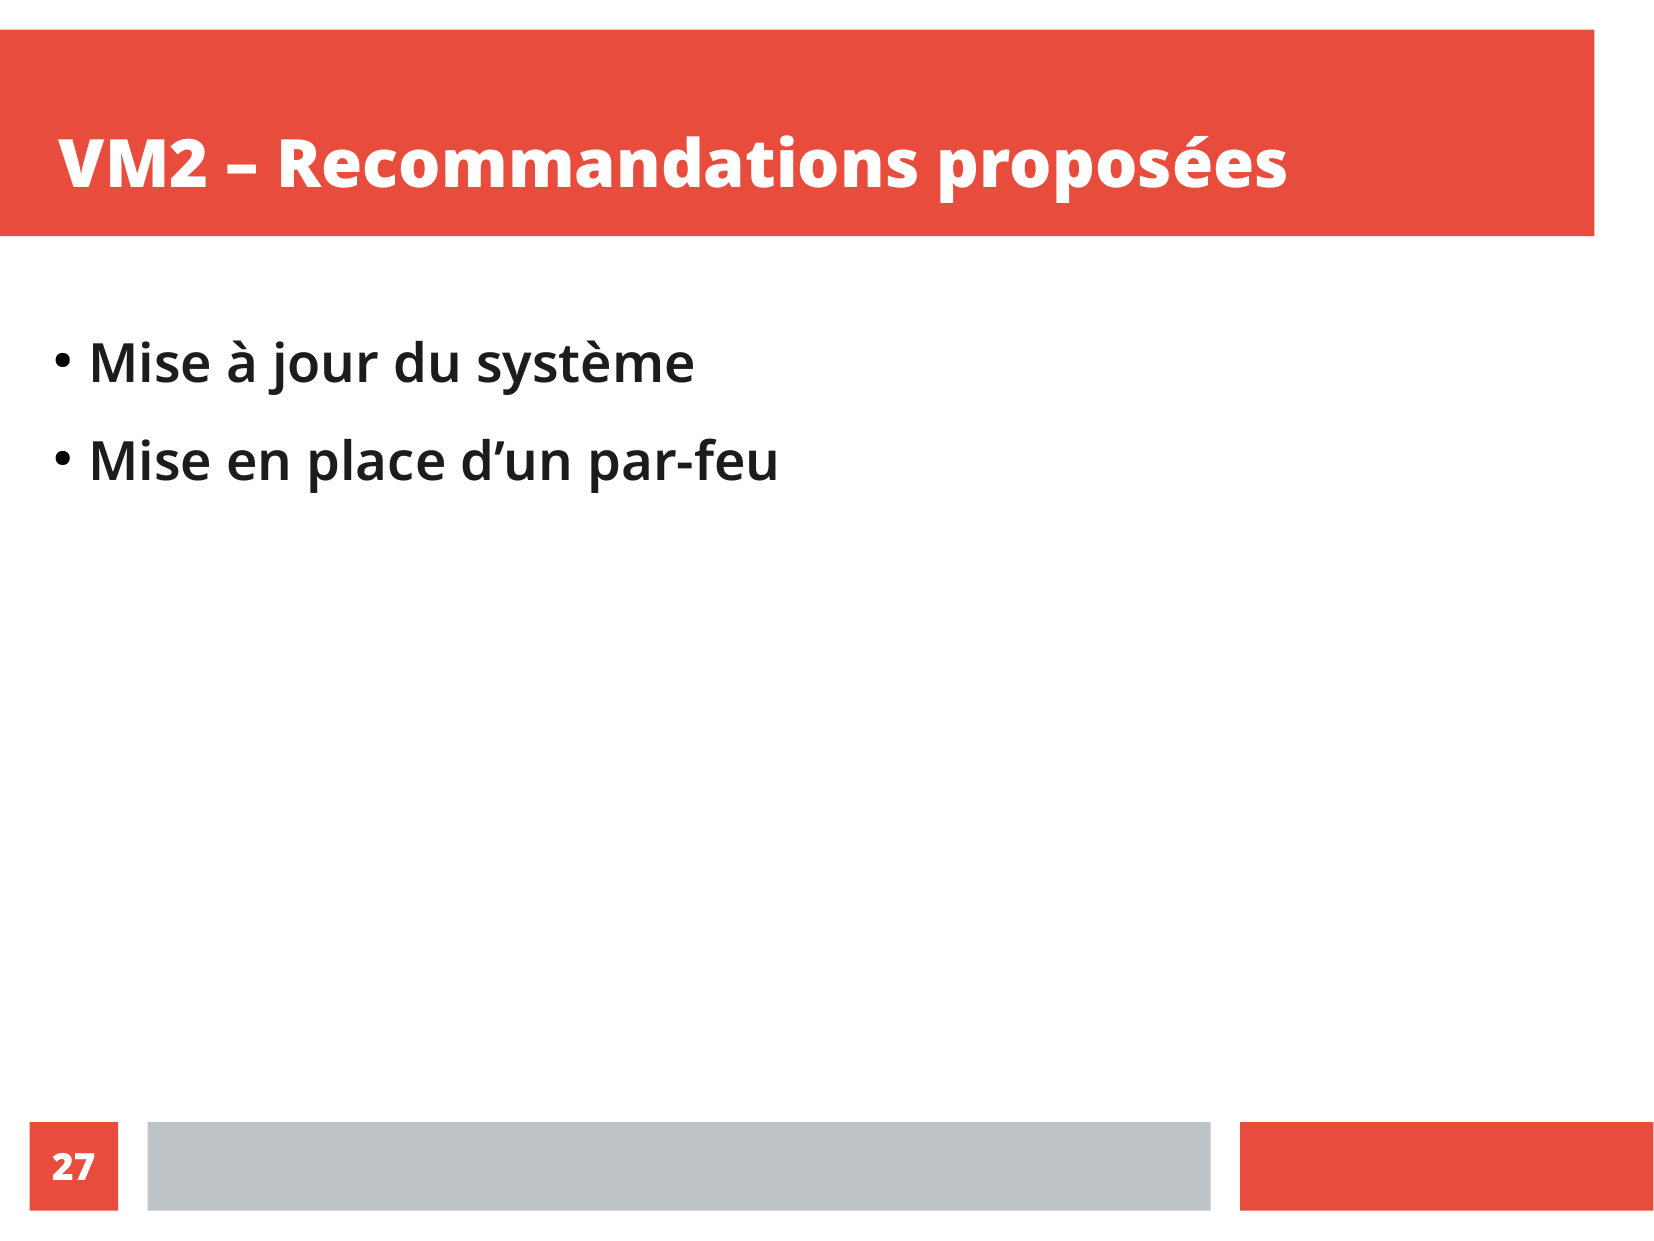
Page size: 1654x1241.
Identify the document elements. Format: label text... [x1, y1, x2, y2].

title VM2 – Recommandations proposées [59, 59, 1595, 207]
list Mise à jour du système Mise en place d’un par-feu [53, 324, 1560, 1093]
